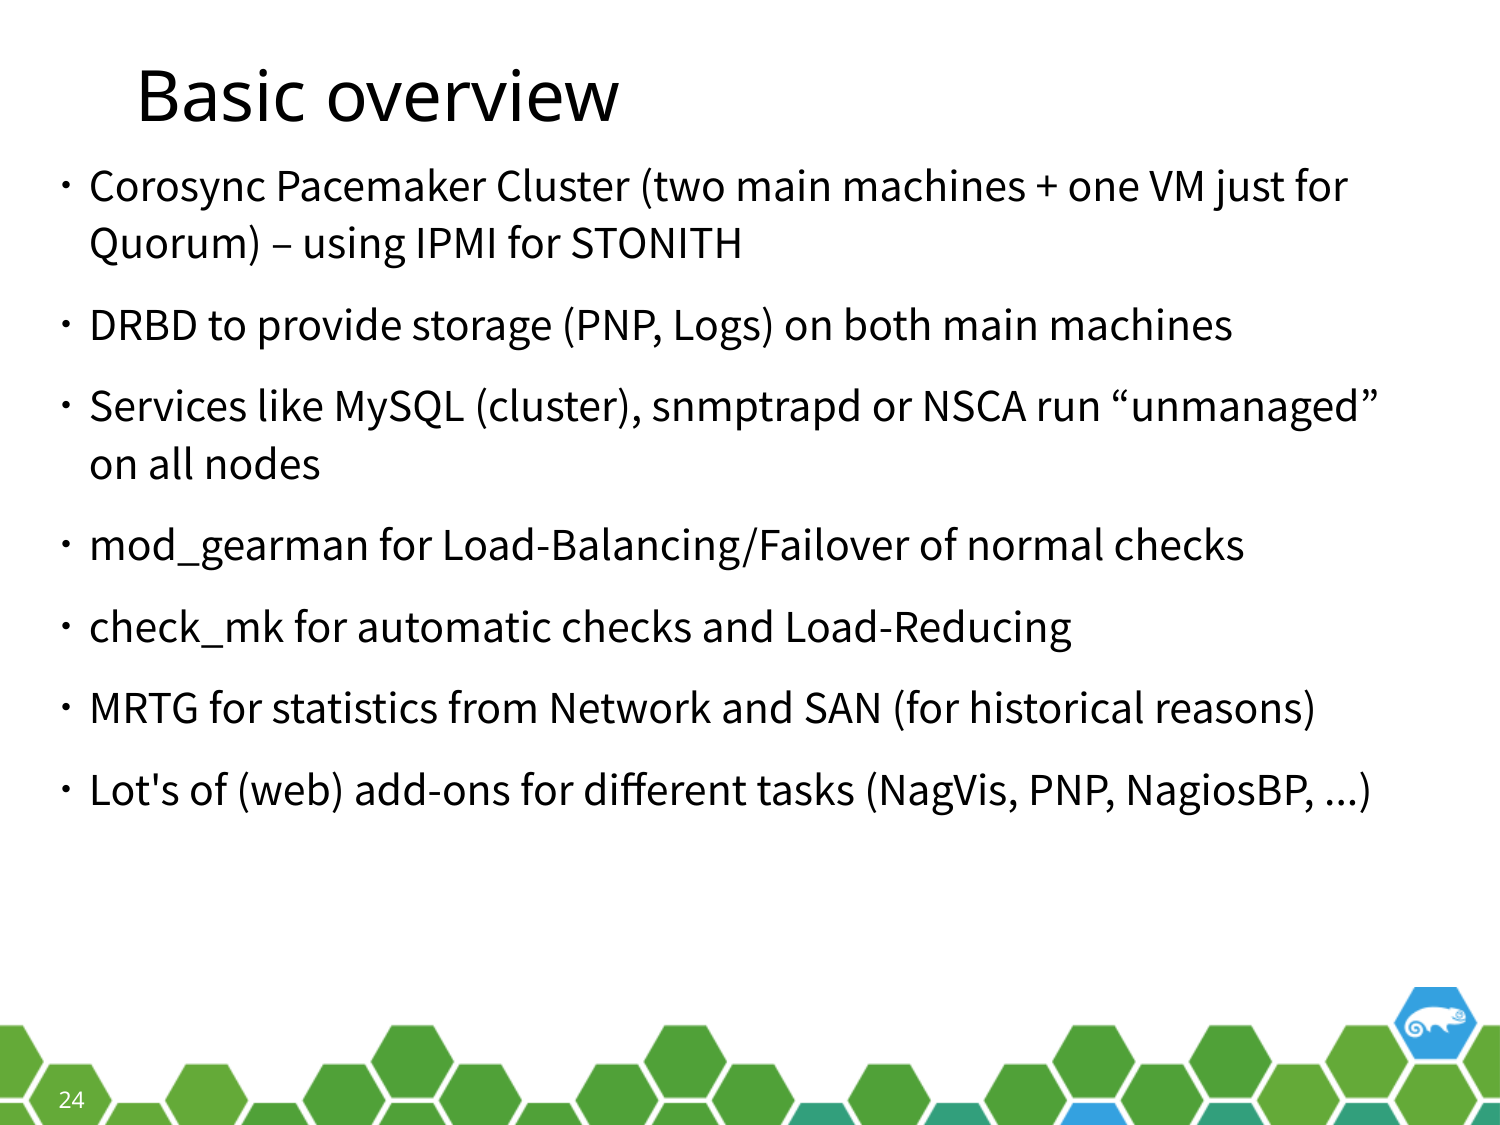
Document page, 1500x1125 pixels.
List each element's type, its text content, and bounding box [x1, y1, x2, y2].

list Corosync Pacemaker Cluster (two main machines + one VM just for Quorum) – using IPMI for STONITH DRBD to provide storage (PNP, Logs) on both main machines Services like MySQL (cluster), snmptrapd or NSCA run “unmanaged” on all nodes mod_gearman for Load-Balancing/Failover of normal checks check_mk for automatic checks and Load-Reducing MRTG for statistics from Network and SAN (for historical reasons) Lot's of (web) add-ons for different tasks (NagVis, PNP, NagiosBP, ...) [60, 156, 1398, 809]
picture [0, 987, 1500, 1125]
title Basic overview [135, 12, 1372, 156]
